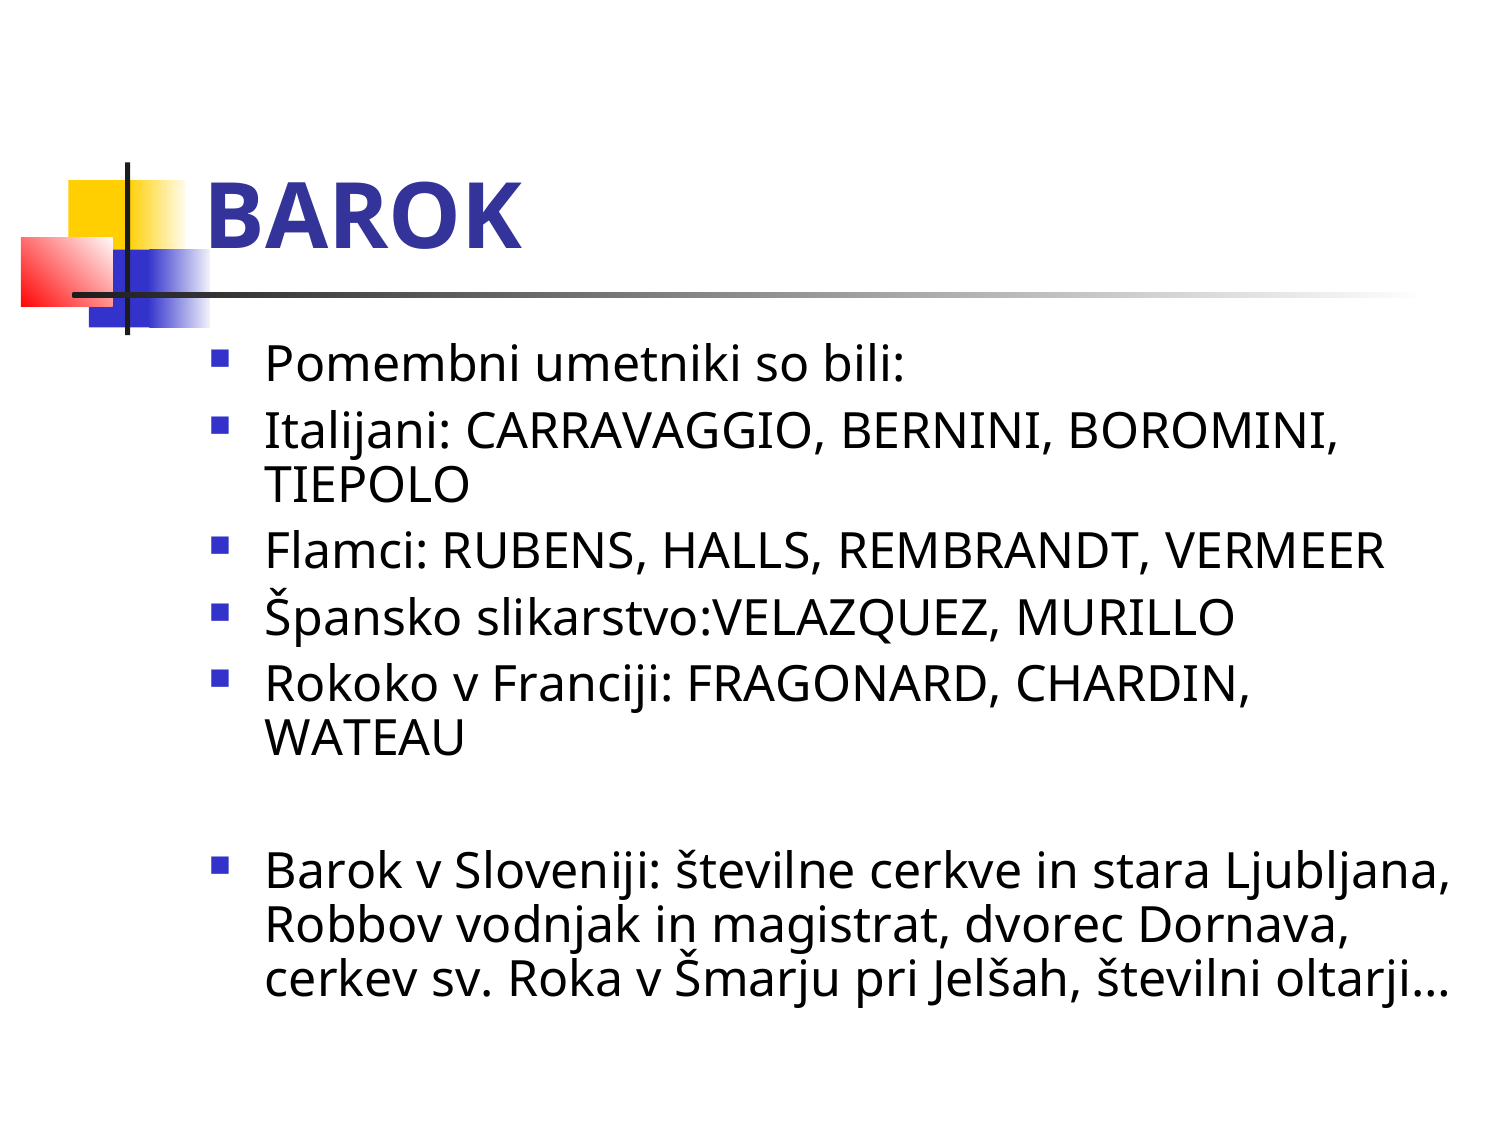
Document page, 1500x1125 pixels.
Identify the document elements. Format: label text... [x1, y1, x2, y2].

title BAROK [188, 35, 1468, 276]
list Pomembni umetniki so bili: Italijani: CARRAVAGGIO, BERNINI, BOROMINI, TIEPOLO Flamci: RUBENS, HALLS, REMBRANDT, VERMEER Špansko slikarstvo:VELAZQUEZ, MURILLO Rokoko v Franciji: FRAGONARD, CHARDIN, WATEAU Barok v Sloveniji: številne cerkve in stara Ljubljana, Robbov vodnjak in magistrat, dvorec Dornava, cerkev sv. Roka v Šmarju pri Jelšah, številni oltarji… [193, 331, 1469, 1007]
